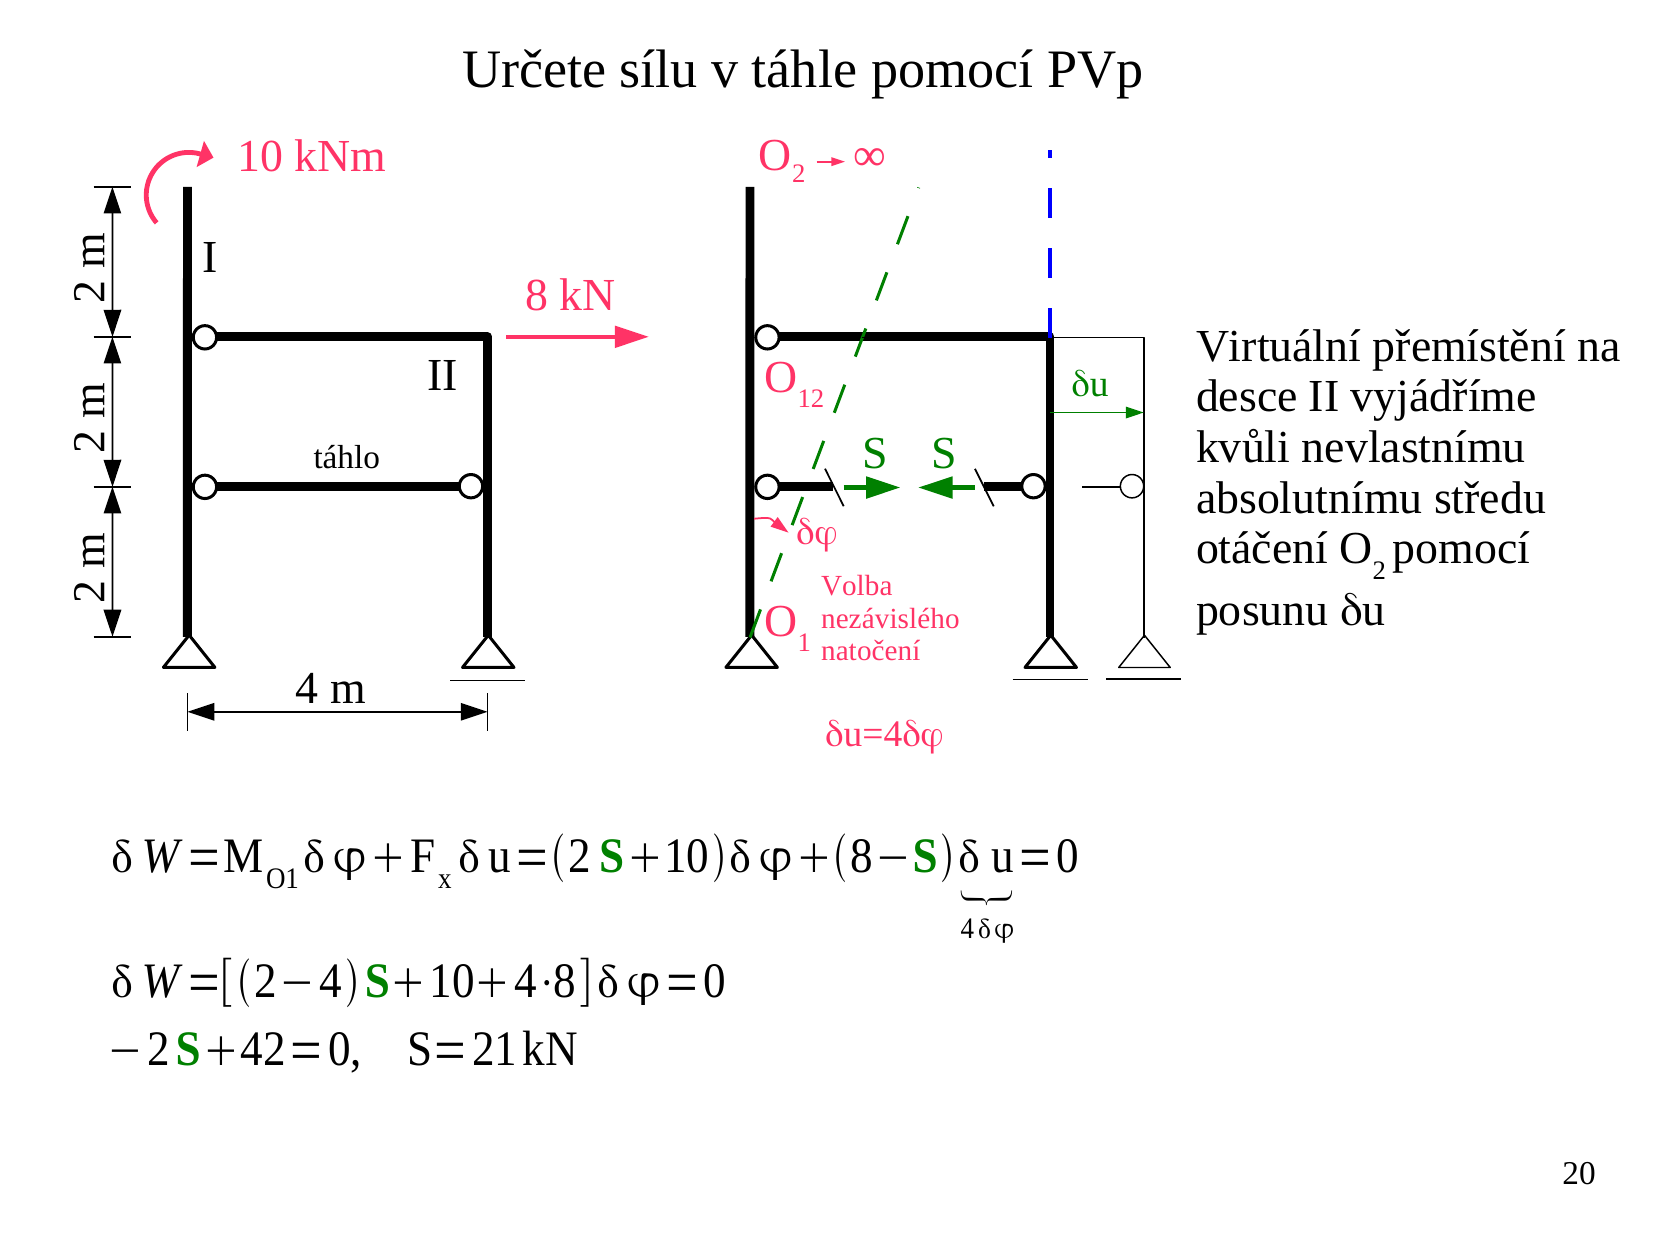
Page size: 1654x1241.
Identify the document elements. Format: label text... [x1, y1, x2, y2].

text_box [1120, 474, 1144, 498]
text_box 2 m [56, 486, 127, 619]
text_box 2 m [56, 336, 127, 469]
text_box táhlo [298, 431, 431, 487]
text_box [143, 140, 214, 225]
text_box I [187, 224, 263, 295]
title Určete sílu v táhle pomocí PVp [59, 7, 1548, 132]
text_box [193, 475, 217, 499]
text_box 8 kN [524, 269, 638, 326]
chart [93, 826, 1090, 1082]
text_box O2 ∞ [744, 122, 901, 196]
text_box [459, 474, 483, 498]
text_box dj [795, 518, 878, 575]
text_box 10 kNm [237, 131, 407, 187]
text_box 4 m [281, 655, 413, 726]
text_box O12 [750, 344, 844, 472]
text_box O1 [750, 588, 806, 669]
text_box 2 m [56, 186, 127, 319]
text_box S [931, 427, 994, 488]
text_box S [862, 427, 925, 488]
text_box du [1071, 363, 1119, 424]
text_box [1021, 474, 1046, 498]
text_box II [412, 342, 488, 413]
text_box Volba nezávislého natočení [806, 562, 994, 684]
text_box du=4dj [825, 712, 994, 785]
text_box [755, 325, 780, 344]
text_box [193, 325, 217, 350]
text_box [755, 475, 779, 499]
text_box Virtuální přemístění na desce II vyjádříme kvůli nevlastnímu absolutnímu středu otáčení O2 pomocí posunu du [1181, 312, 1654, 675]
